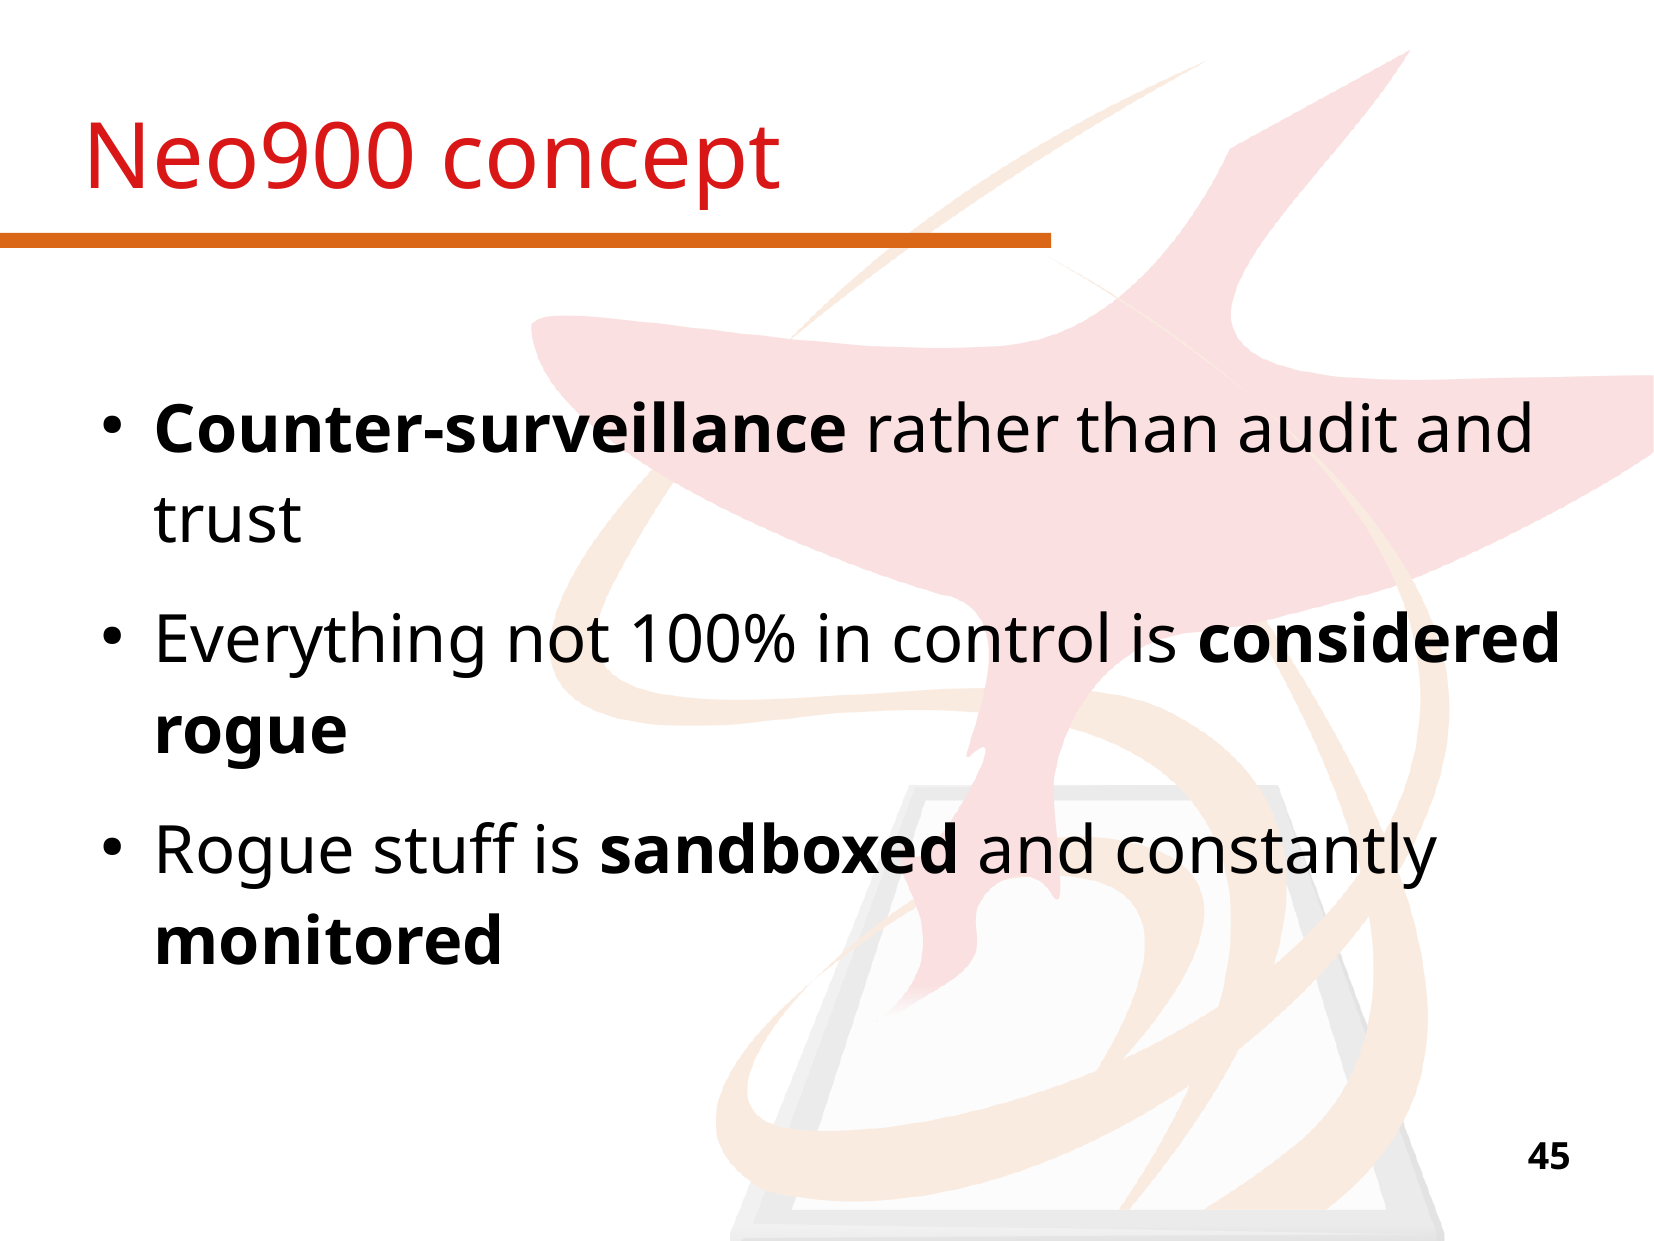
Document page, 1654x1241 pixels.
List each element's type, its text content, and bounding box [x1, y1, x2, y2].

title Neo900 concept [82, 49, 1571, 257]
picture [531, 49, 1654, 1241]
list Counter-surveillance rather than audit and trust Everything not 100% in control is considered rogue Rogue stuff is sandboxed and constantly monitored [82, 290, 1571, 1075]
